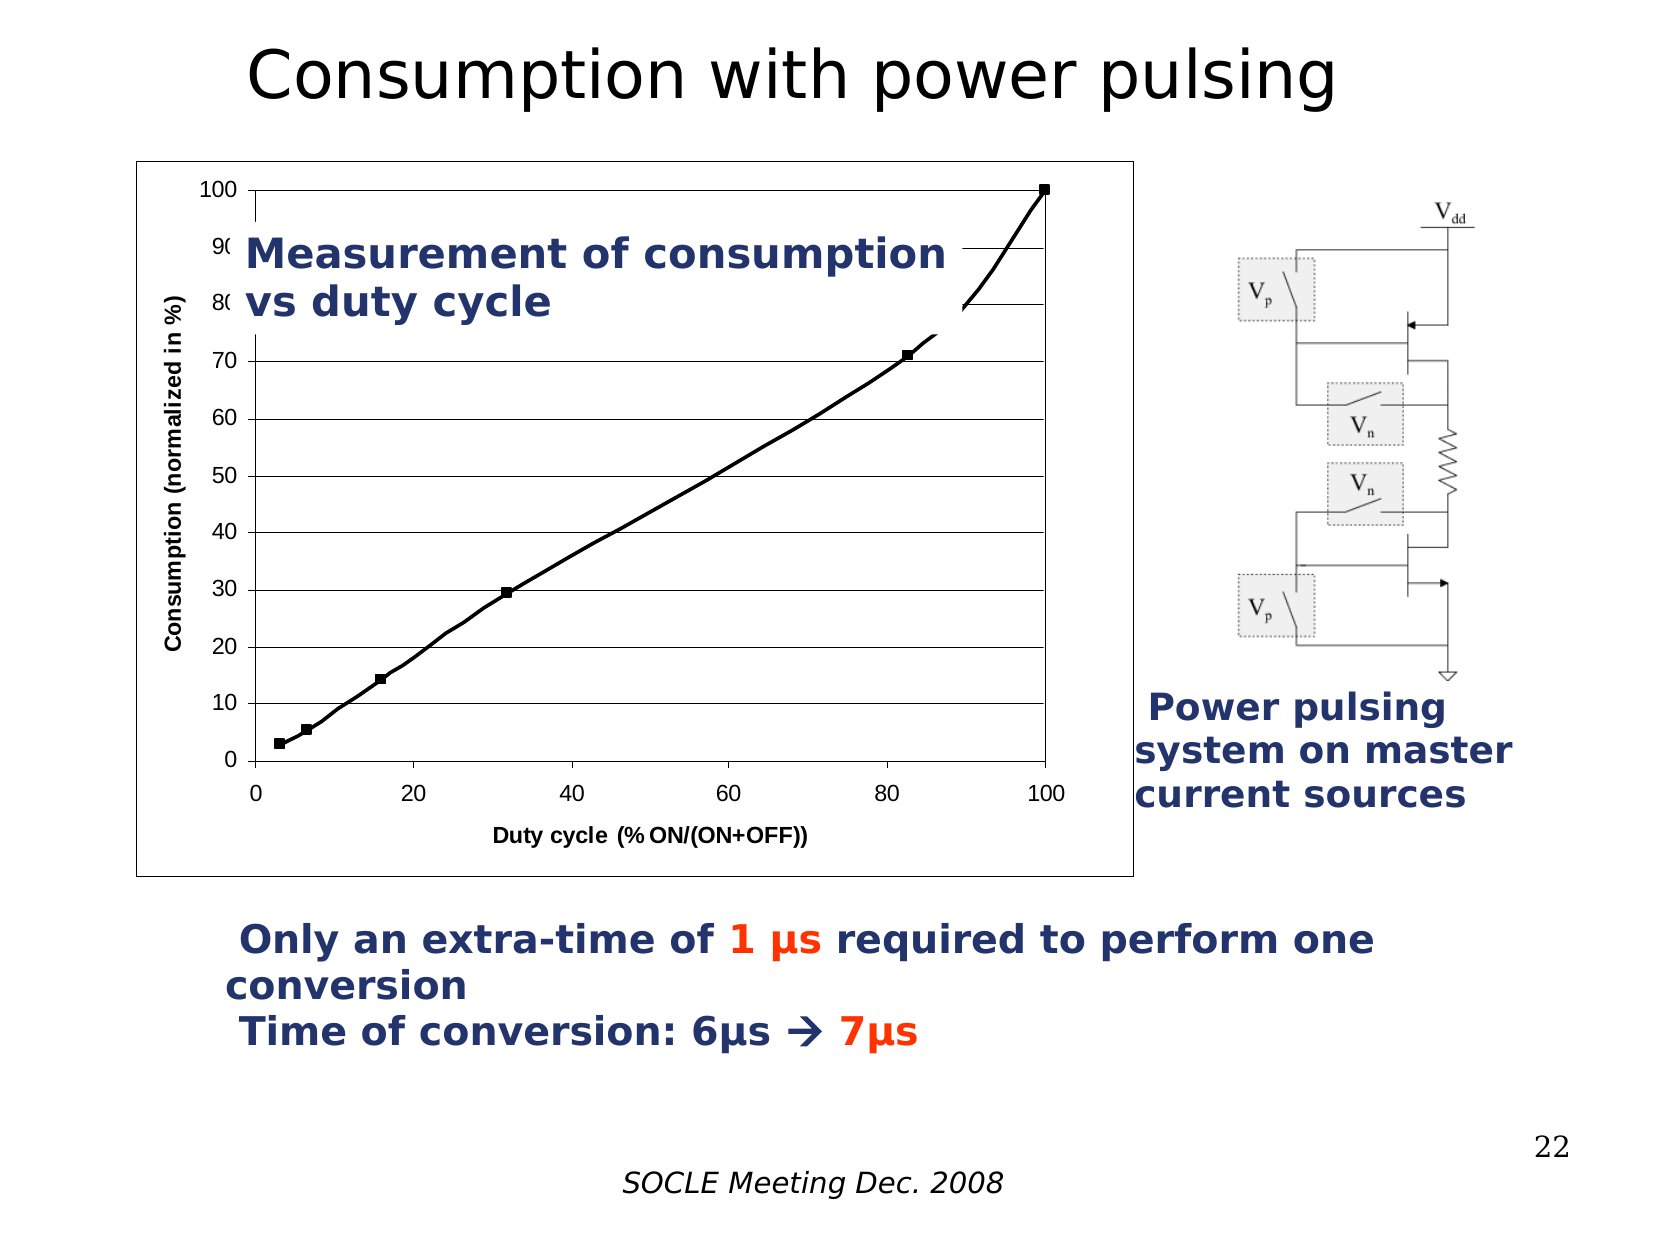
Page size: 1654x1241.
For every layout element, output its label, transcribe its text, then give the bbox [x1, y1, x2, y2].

text_box Measurement of consumption vs duty cycle [229, 221, 963, 335]
picture [1214, 177, 1520, 677]
text_box Only an extra-time of 1 µs required to perform one conversion Time of conversion: 6µs  7µs [210, 909, 1458, 1063]
title Consumption with power pulsing [212, 0, 1375, 151]
chart [127, 152, 1145, 886]
text_box Power pulsing system on master current sources [1119, 677, 1583, 824]
